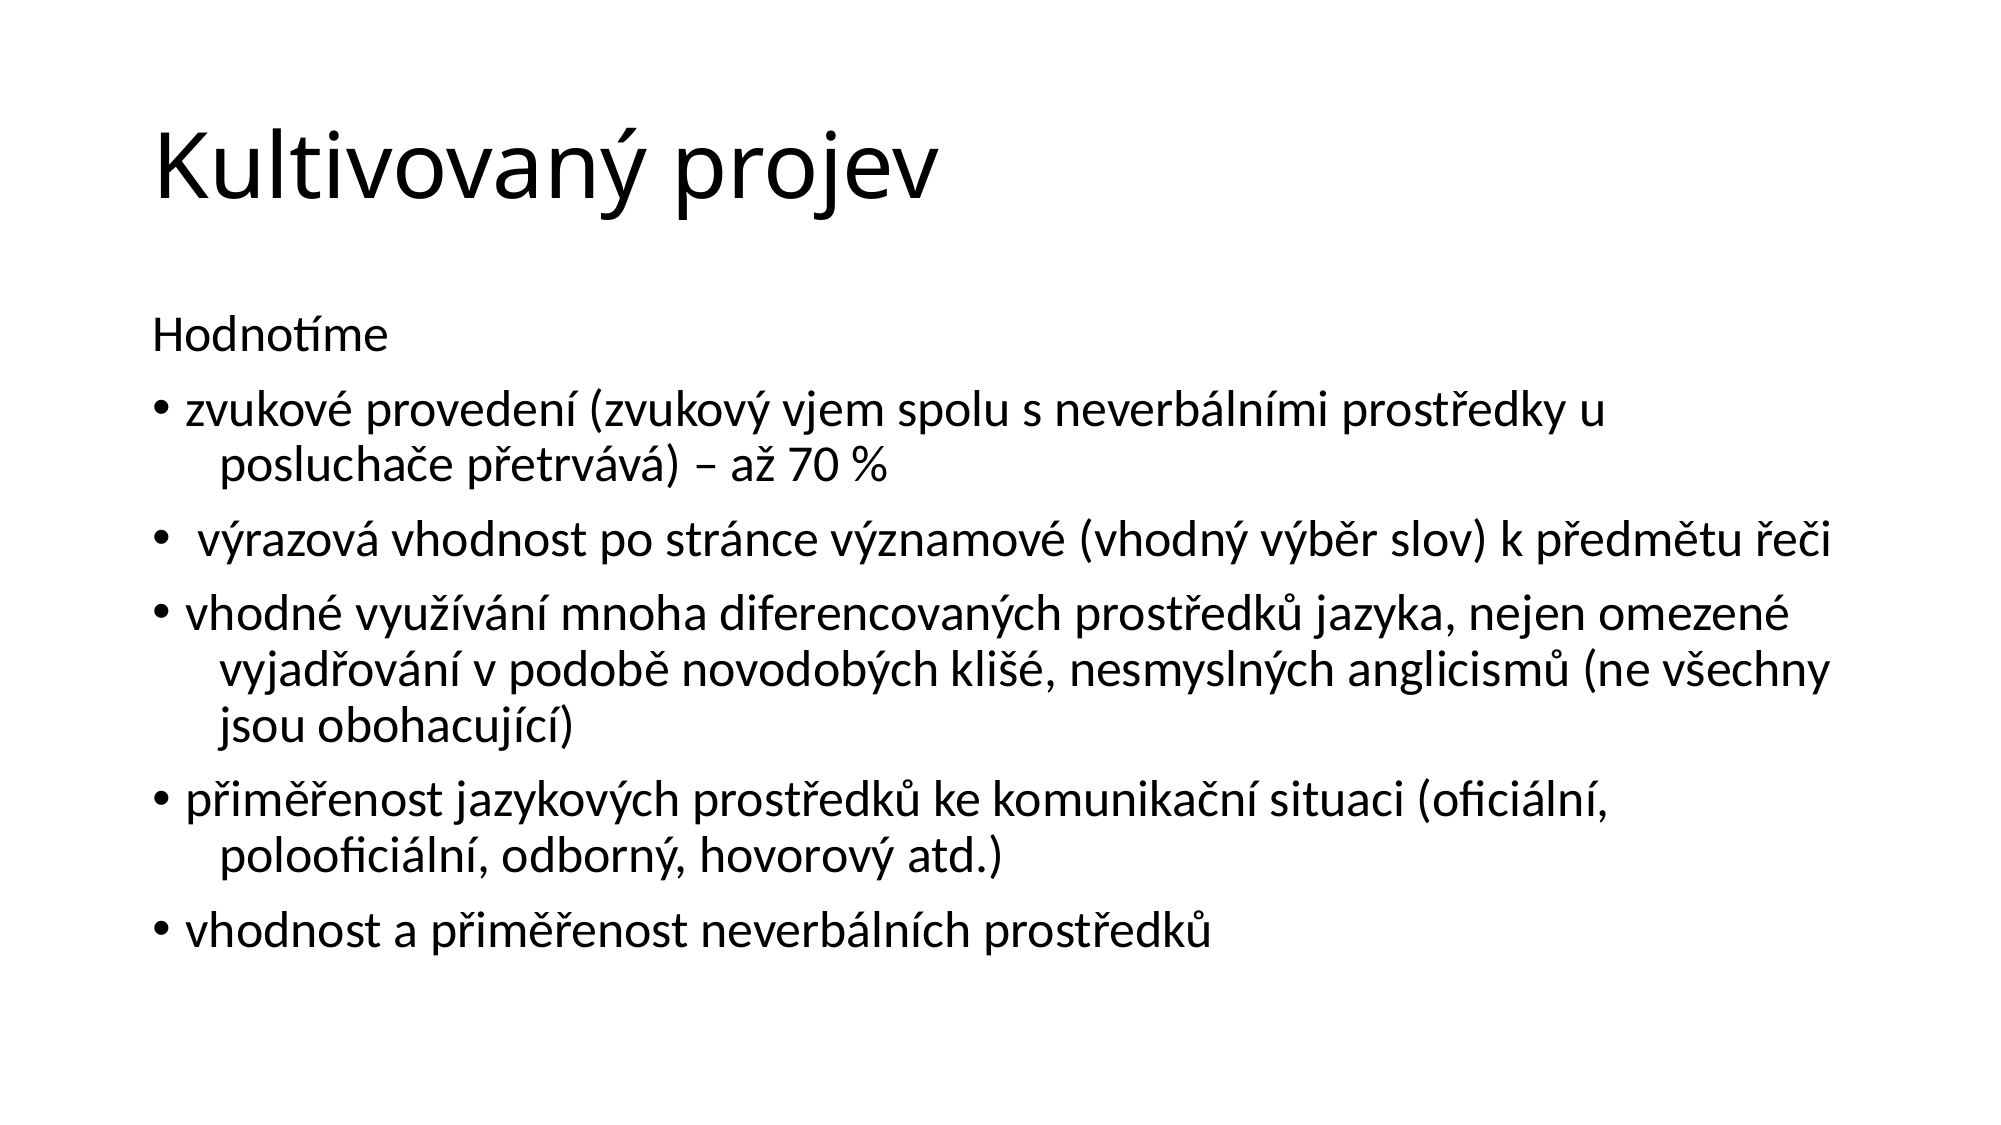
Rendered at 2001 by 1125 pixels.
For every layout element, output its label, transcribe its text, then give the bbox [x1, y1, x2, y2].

title Kultivovaný projev [137, 59, 1863, 278]
list Hodnotíme zvukové provedení (zvukový vjem spolu s neverbálními prostředky u posluchače přetrvává) – až 70 % výrazová vhodnost po stránce významové (vhodný výběr slov) k předmětu řeči vhodné využívání mnoha diferencovaných prostředků jazyka, nejen omezené vyjadřování v podobě novodobých klišé, nesmyslných anglicismů (ne všechny jsou obohacující) přiměřenost jazykových prostředků ke komunikační situaci (oficiální, polooficiální, odborný, hovorový atd.) vhodnost a přiměřenost neverbálních prostředků [137, 299, 1863, 1014]
